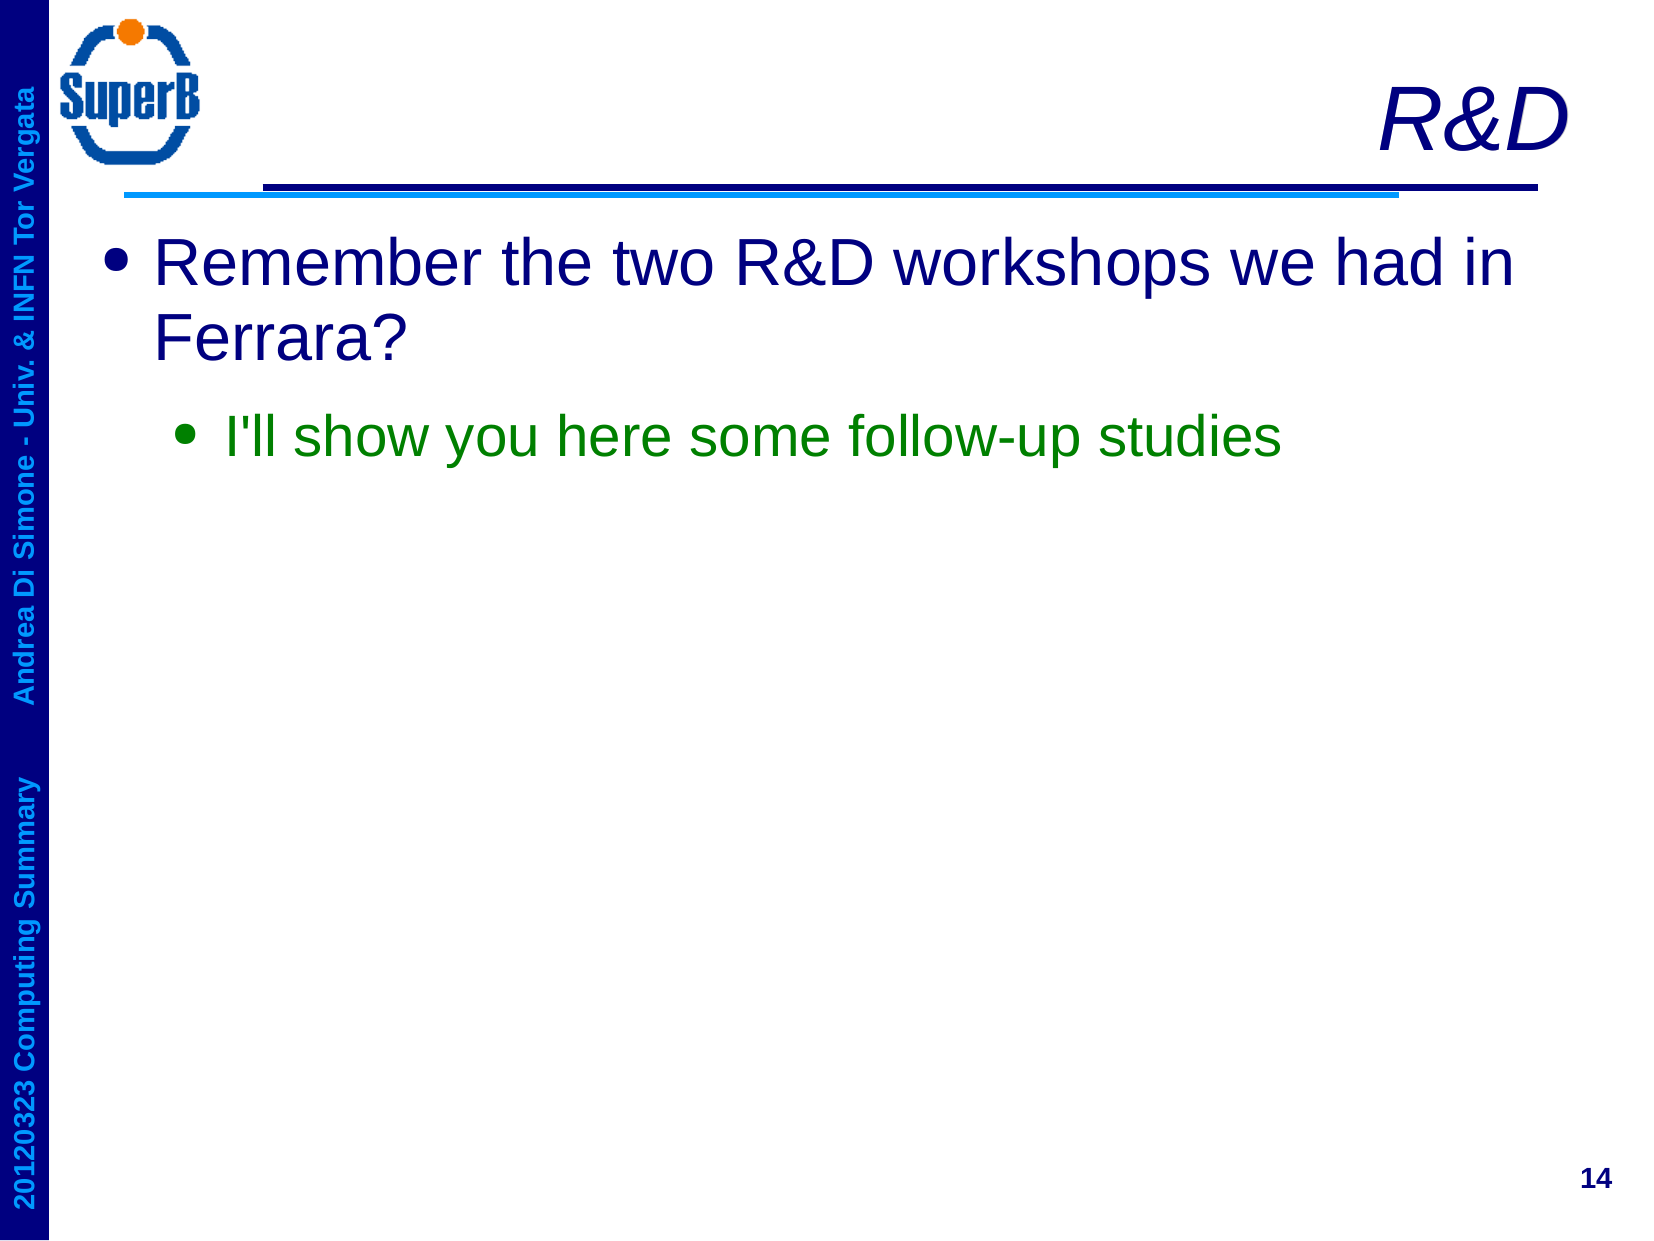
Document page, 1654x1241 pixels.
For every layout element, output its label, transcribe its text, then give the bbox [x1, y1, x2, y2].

title R&D [82, 49, 1571, 188]
picture [51, 16, 208, 170]
list Remember the two R&D workshops we had in Ferrara? I'll show you here some follow-up studies [82, 225, 1571, 1044]
